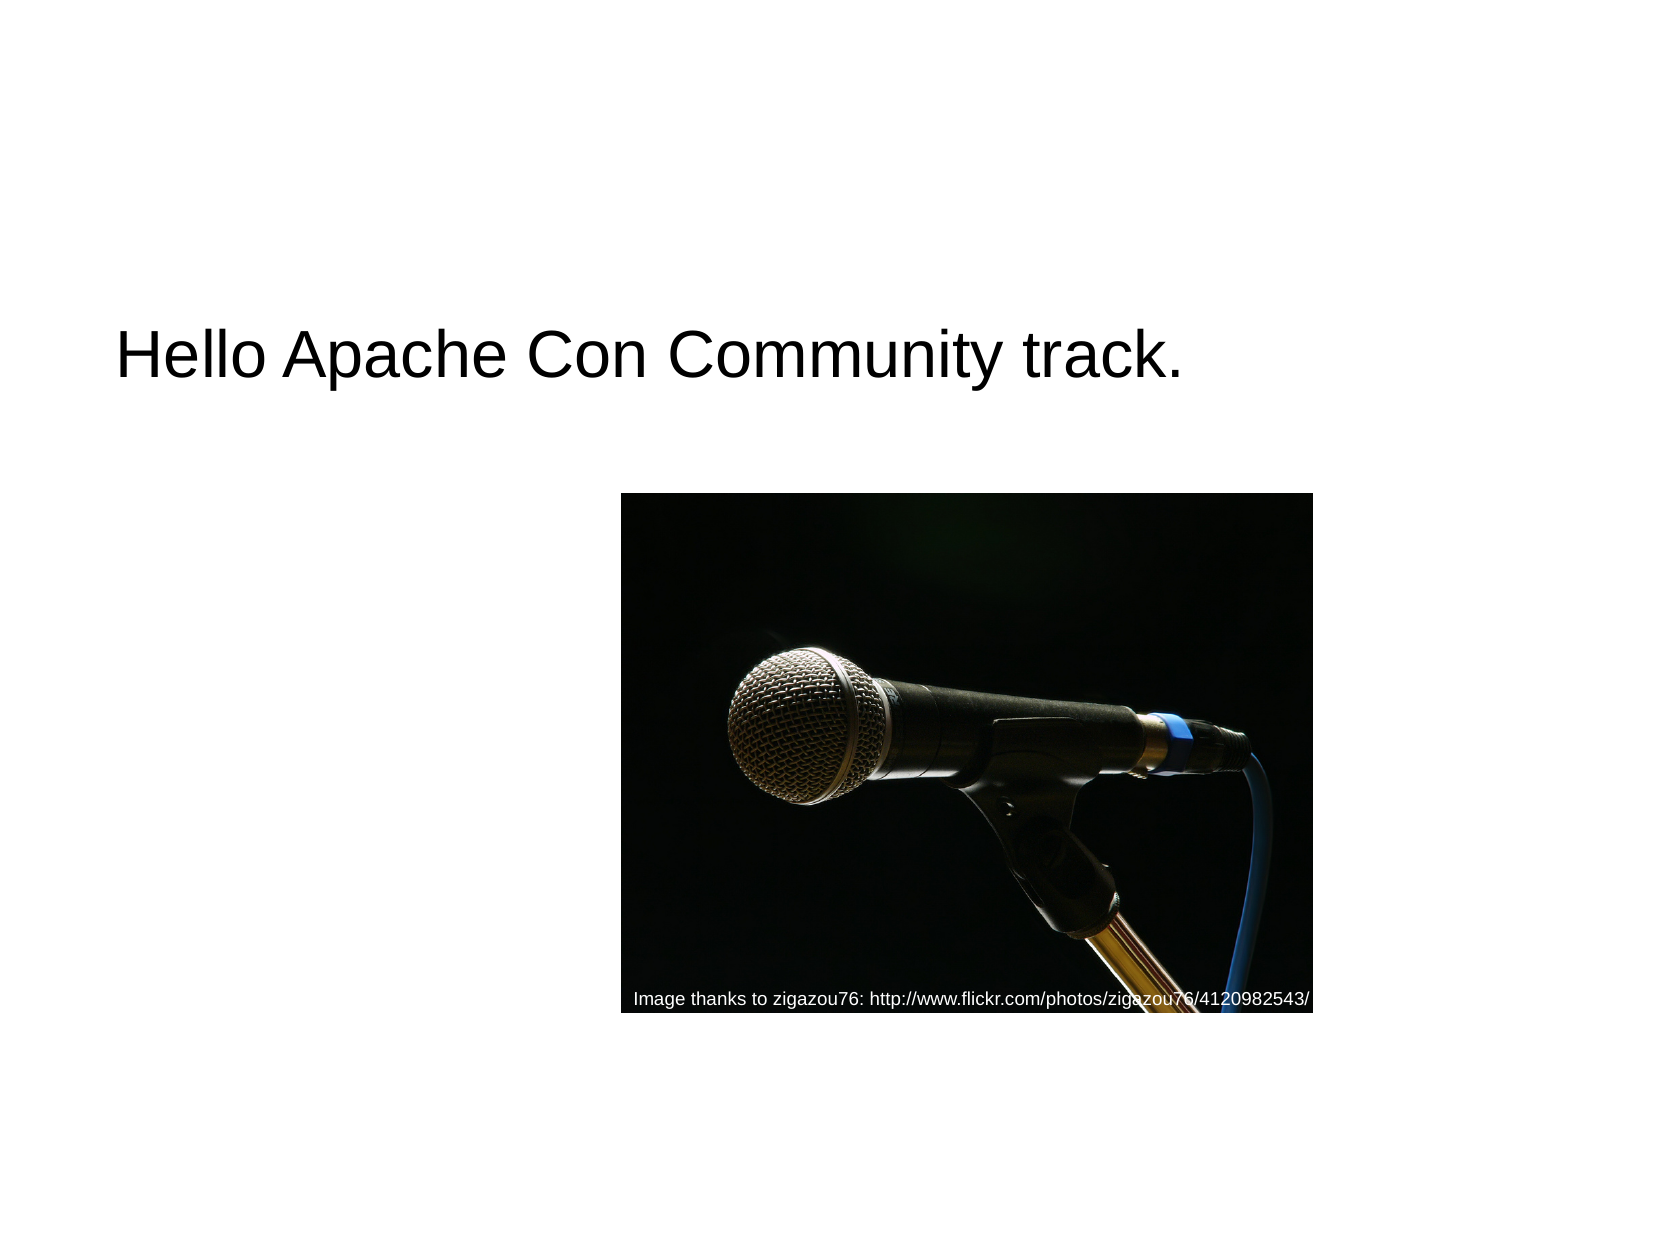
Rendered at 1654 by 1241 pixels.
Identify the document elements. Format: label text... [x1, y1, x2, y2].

text_box Image thanks to zigazou76: http://www.flickr.com/photos/zigazou76/4120982543/ [618, 980, 1321, 1017]
subtitle Hello Apache Con Community track. [82, 56, 1571, 1102]
picture [621, 493, 1313, 980]
